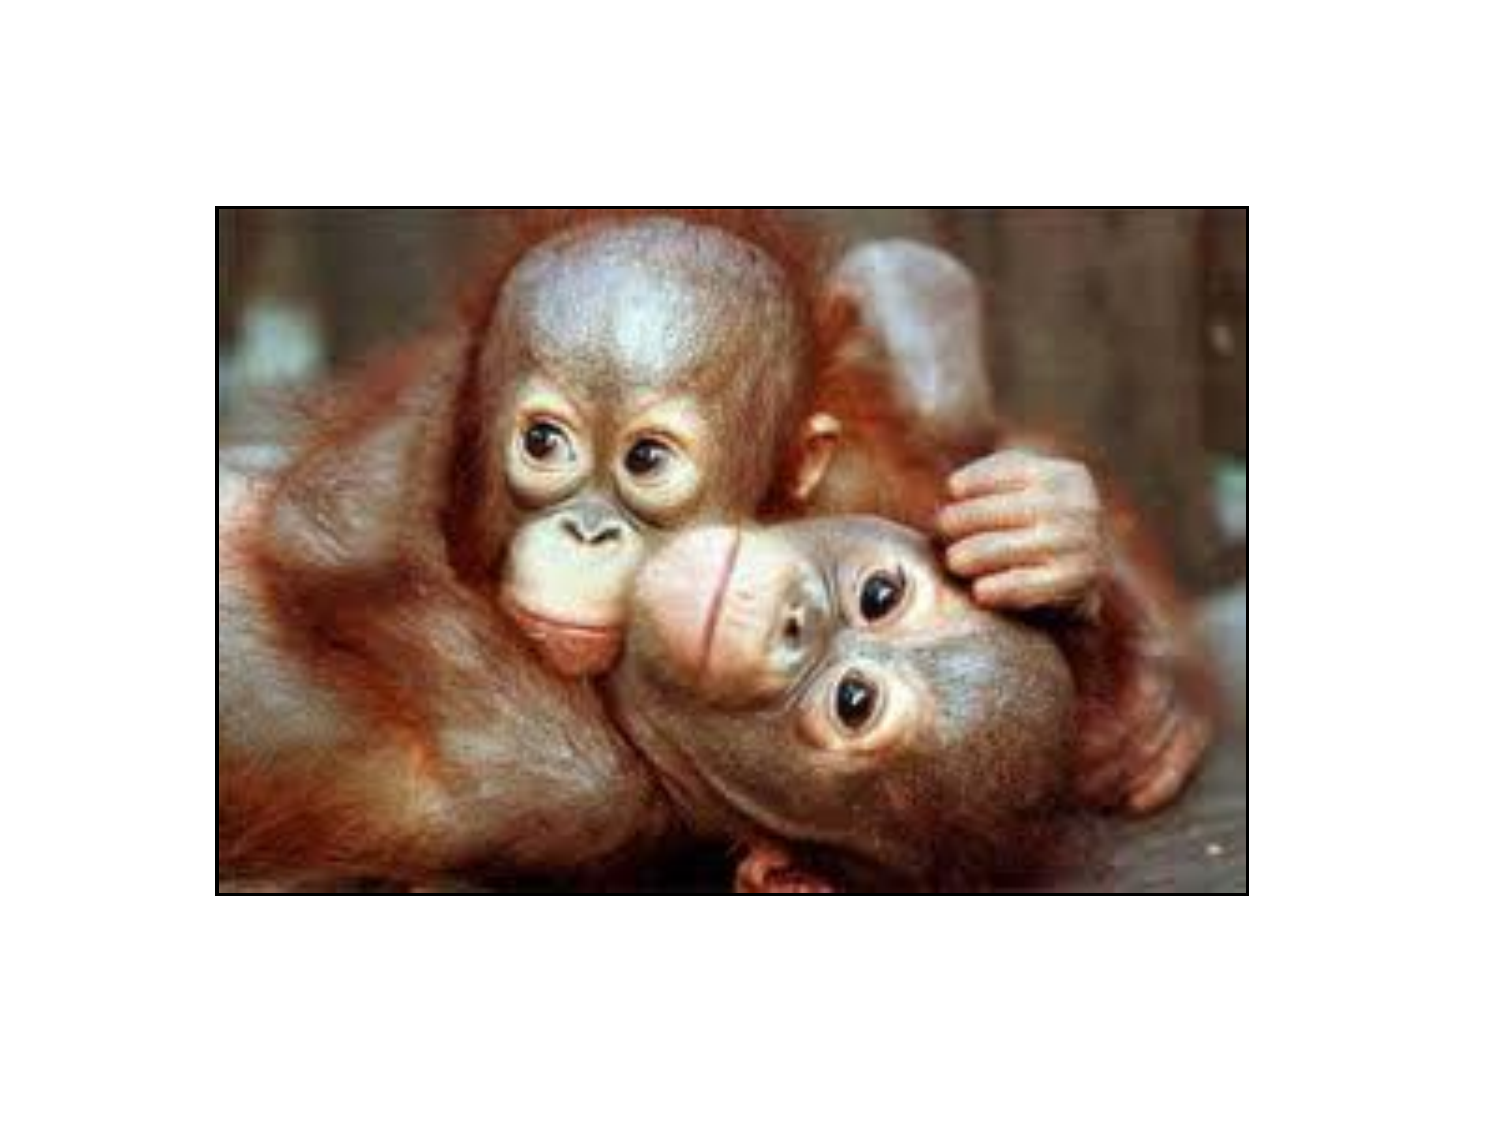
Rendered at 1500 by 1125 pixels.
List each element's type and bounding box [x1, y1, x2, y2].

picture [218, 208, 1247, 893]
